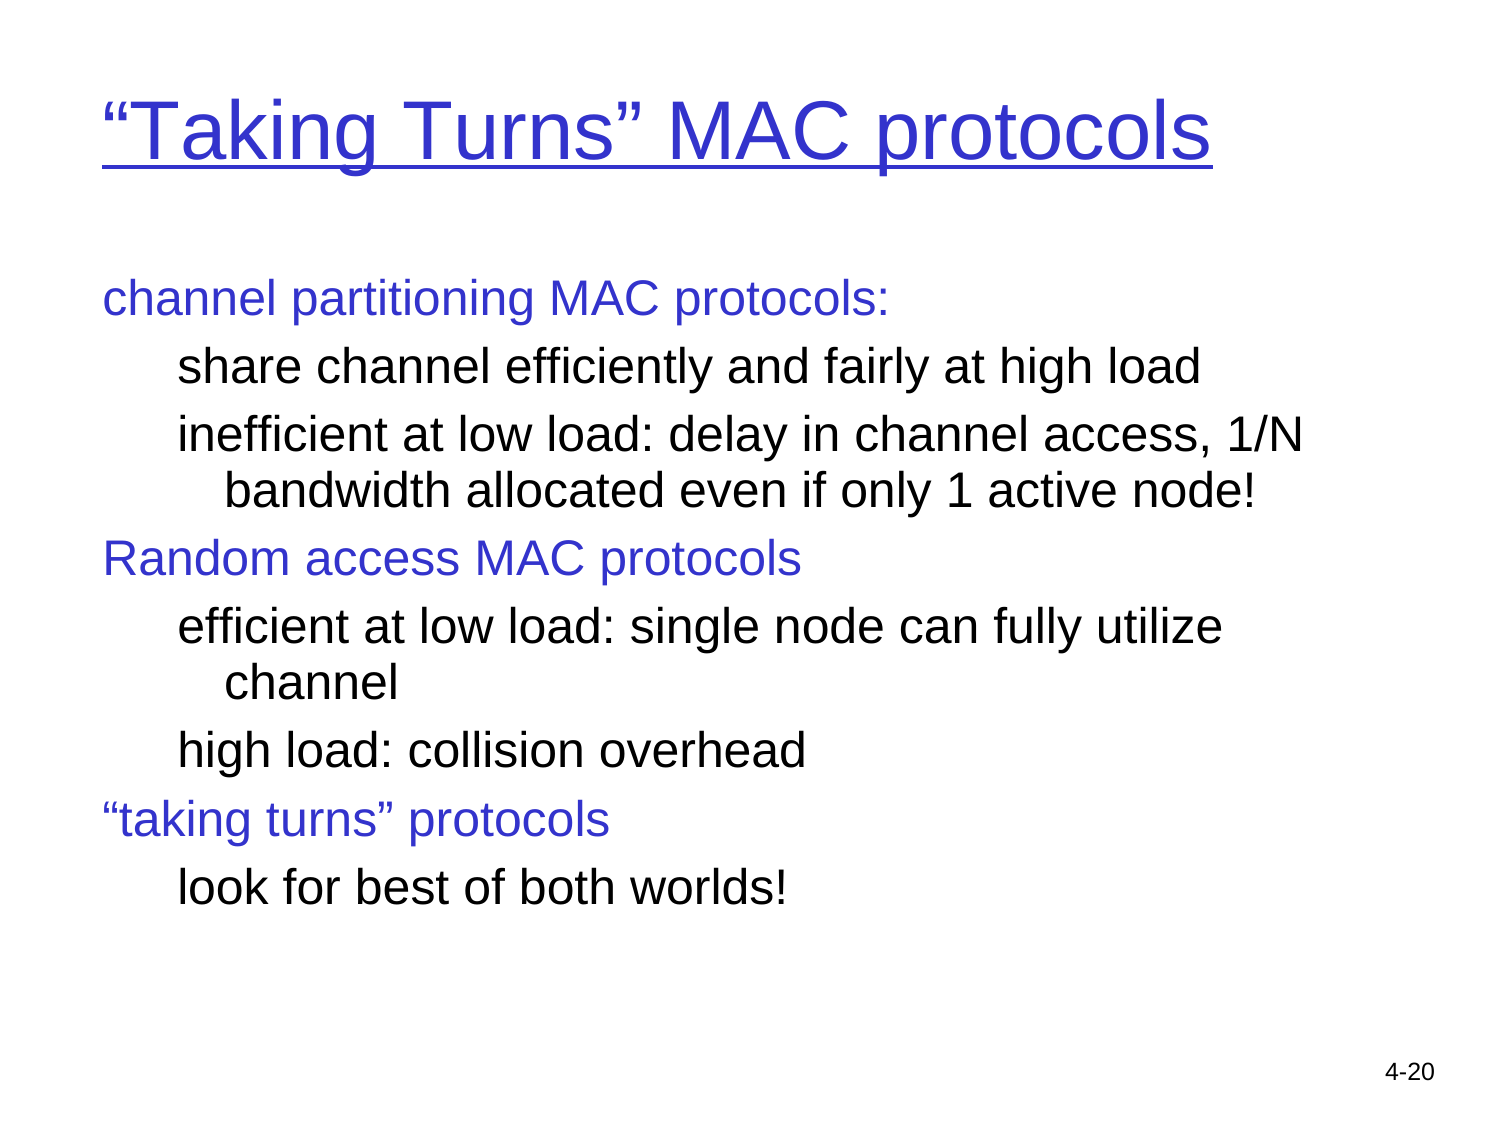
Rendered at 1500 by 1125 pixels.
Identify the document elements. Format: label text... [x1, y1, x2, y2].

list channel partitioning MAC protocols: share channel efficiently and fairly at high load inefficient at low load: delay in channel access, 1/N bandwidth allocated even if only 1 active node! Random access MAC protocols efficient at low load: single node can fully utilize channel high load: collision overhead “taking turns” protocols look for best of both worlds! [87, 262, 1363, 1026]
title “Taking Turns” MAC protocols [87, 37, 1363, 225]
